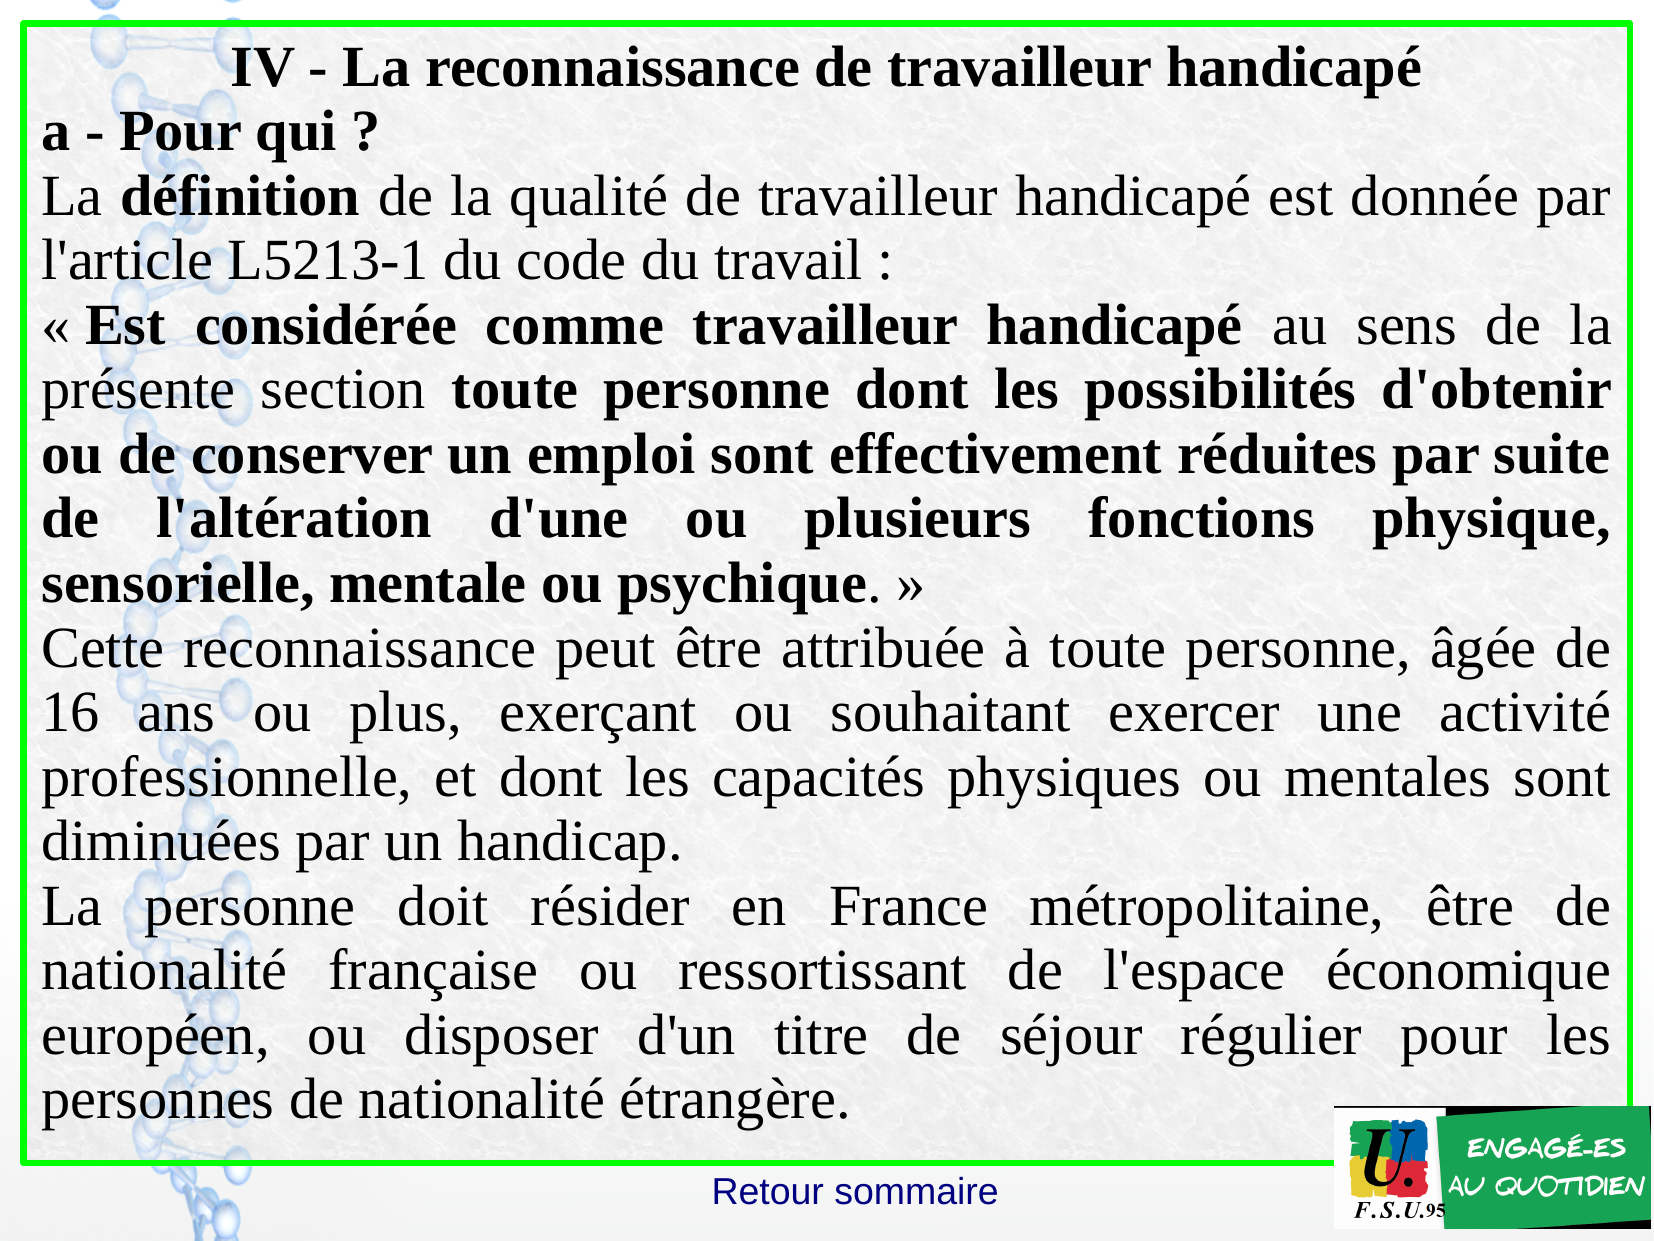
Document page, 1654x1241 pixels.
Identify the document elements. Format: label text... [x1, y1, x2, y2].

picture [0, 0, 1654, 1241]
text_box IV - La reconnaissance de travailleur handicapé a - Pour qui ? La définition de la qualité de travailleur handicapé est donnée par l'article L5213-1 du code du travail : « Est considérée comme travailleur handicapé au sens de la présente section toute personne dont les possibilités d'obtenir ou de conserver un emploi sont effectivement réduites par suite de l'altération d'une ou plusieurs fonctions physique, sensorielle, mentale ou psychique. » Cette reconnaissance peut être attribuée à toute personne, âgée de 16 ans ou plus, exerçant ou souhaitant exercer une activité professionnelle, et dont les capacités physiques ou mentales sont diminuées par un handicap. La personne doit résider en France métropolitaine, être de nationalité française ou ressortissant de l'espace économique européen, ou disposer d'un titre de séjour régulier pour les personnes de nationalité étrangère. [23, 23, 1630, 1164]
text_box Retour sommaire [696, 1163, 1170, 1221]
